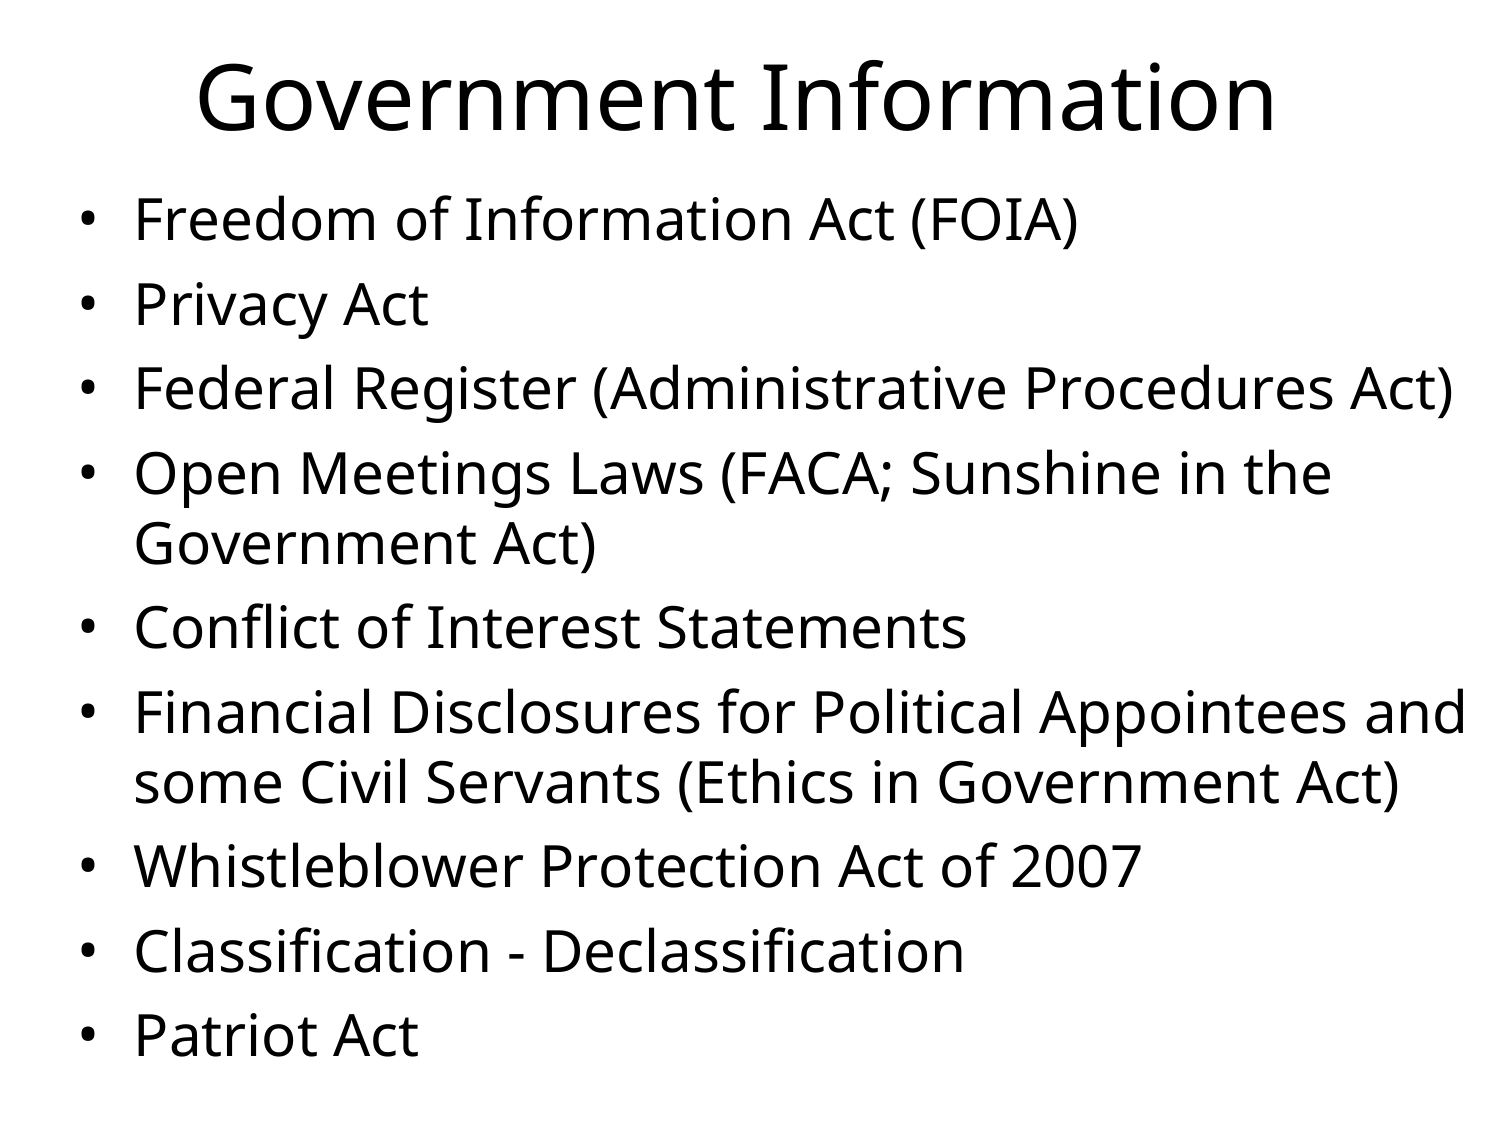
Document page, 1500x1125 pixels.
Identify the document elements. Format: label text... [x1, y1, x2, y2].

list Freedom of Information Act (FOIA) Privacy Act Federal Register (Administrative Procedures Act) Open Meetings Laws (FACA; Sunshine in the Government Act) Conflict of Interest Statements Financial Disclosures for Political Appointees and some Civil Servants (Ethics in Government Act) Whistleblower Protection Act of 2007 Classification - Declassification Patriot Act [62, 174, 1500, 1125]
title Government Information [99, 0, 1375, 174]
